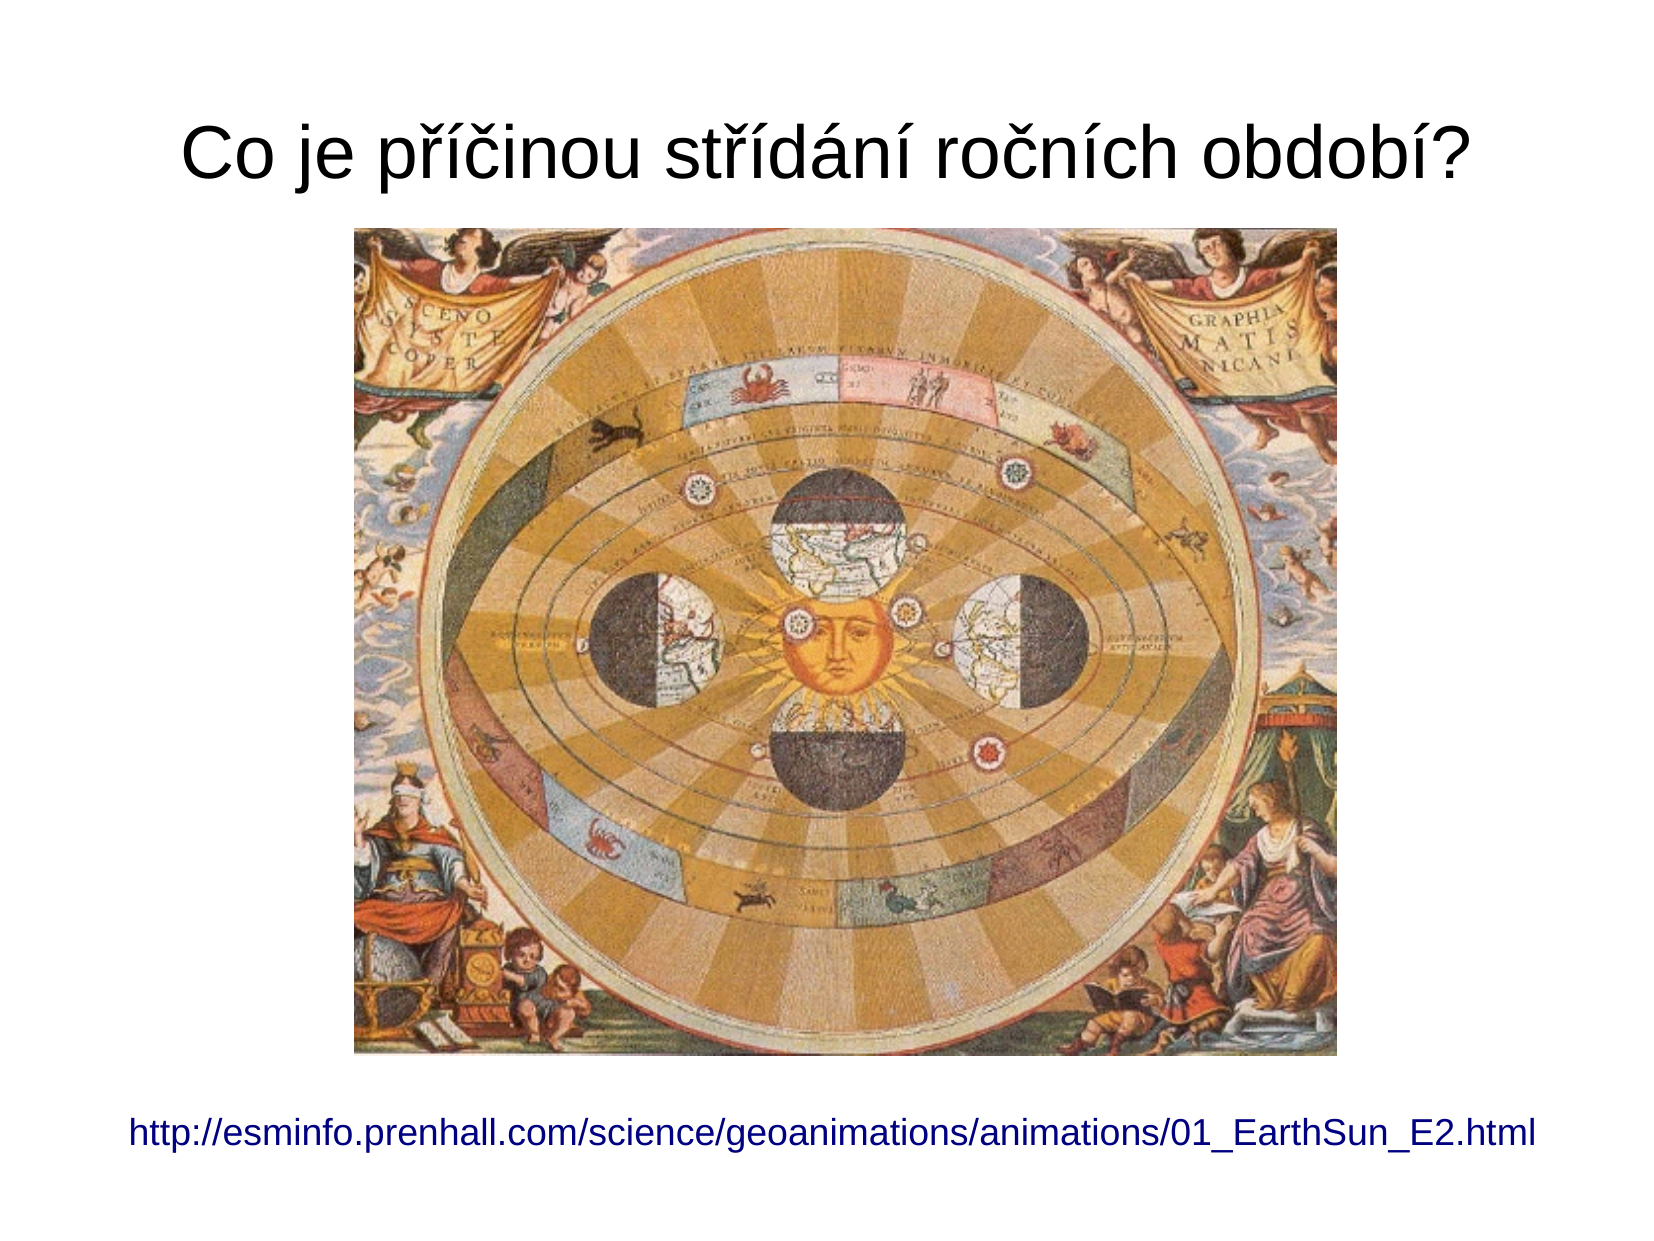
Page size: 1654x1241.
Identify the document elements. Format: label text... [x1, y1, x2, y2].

title Co je příčinou střídání ročních období? [82, 56, 1571, 250]
subtitle http://esminfo.prenhall.com/science/geoanimations/animations/01_EarthSun_E2.html [88, 1083, 1577, 1182]
picture [354, 250, 1337, 1056]
